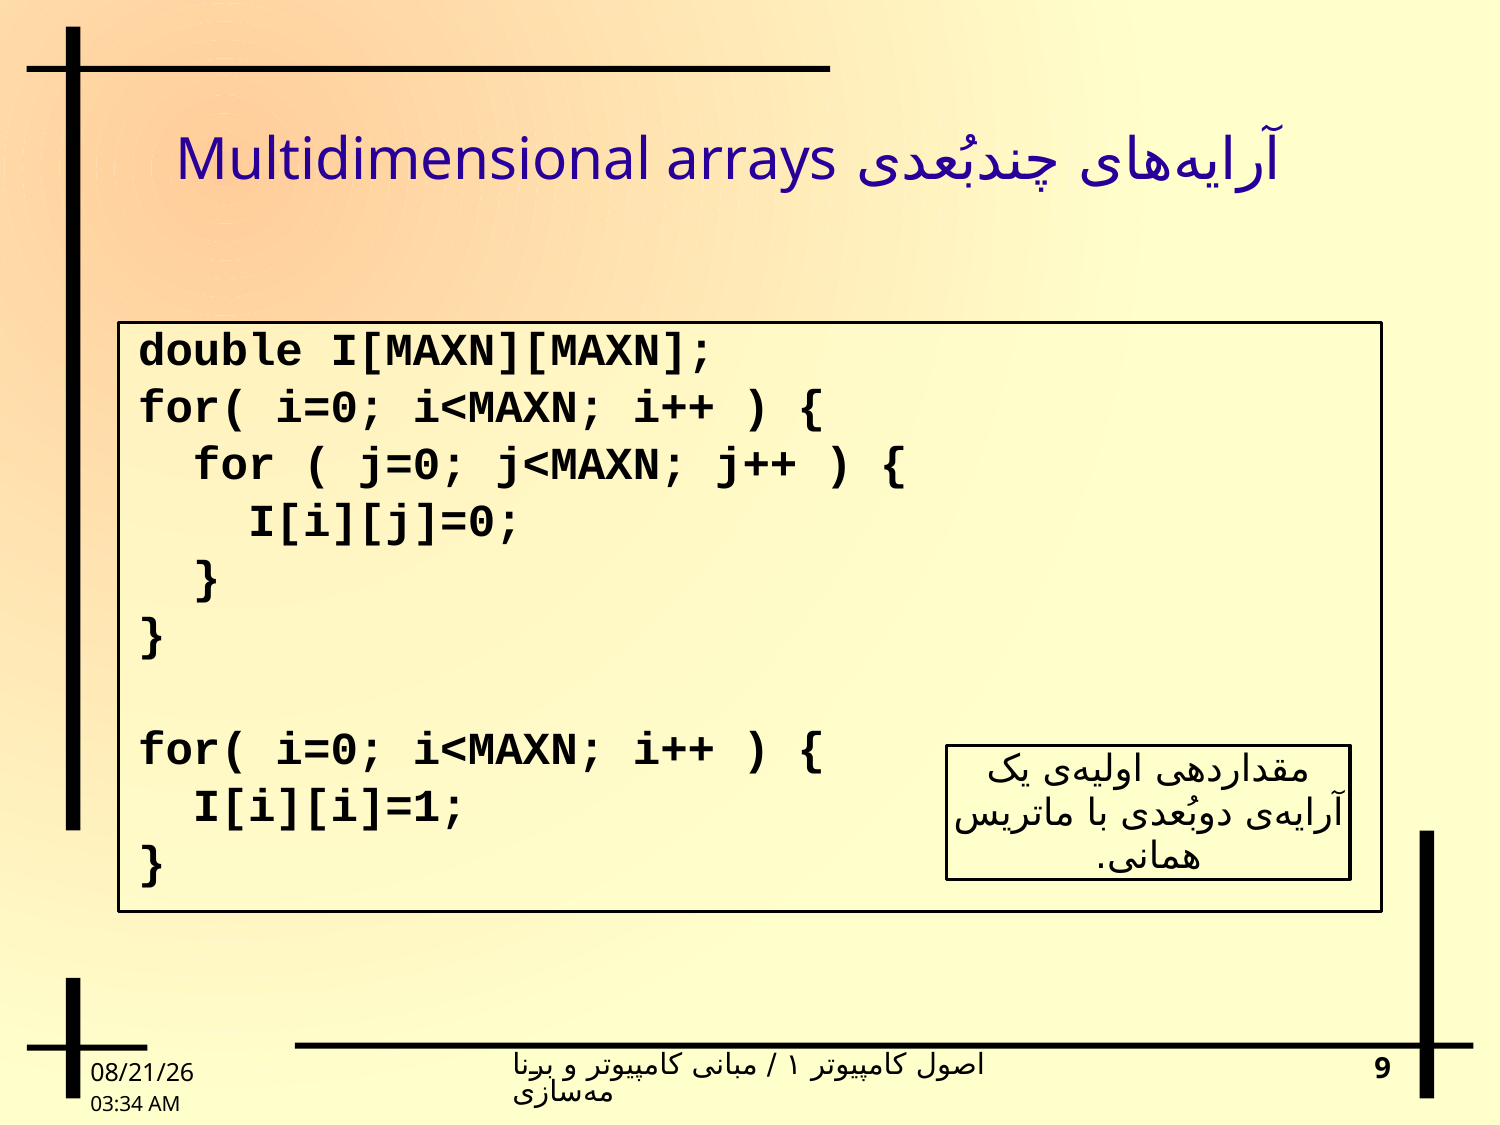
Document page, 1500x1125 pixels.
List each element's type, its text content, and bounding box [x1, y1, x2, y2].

title آرایه‌های چندبُعدی Multidimensional arrays [113, 96, 1344, 217]
list double I[MAXN][MAXN]; for( i=0; i<MAXN; i++ ) { for ( j=0; j<MAXN; j++ ) { I[i][j]=0; } } for( i=0; i<MAXN; i++ ) { I[i][i]=1; } [118, 322, 1382, 912]
list مقداردهی اولیه‌ی یک آرایه‌‌ی دوبُعدی با ماتریس همانی. [946, 745, 1351, 872]
